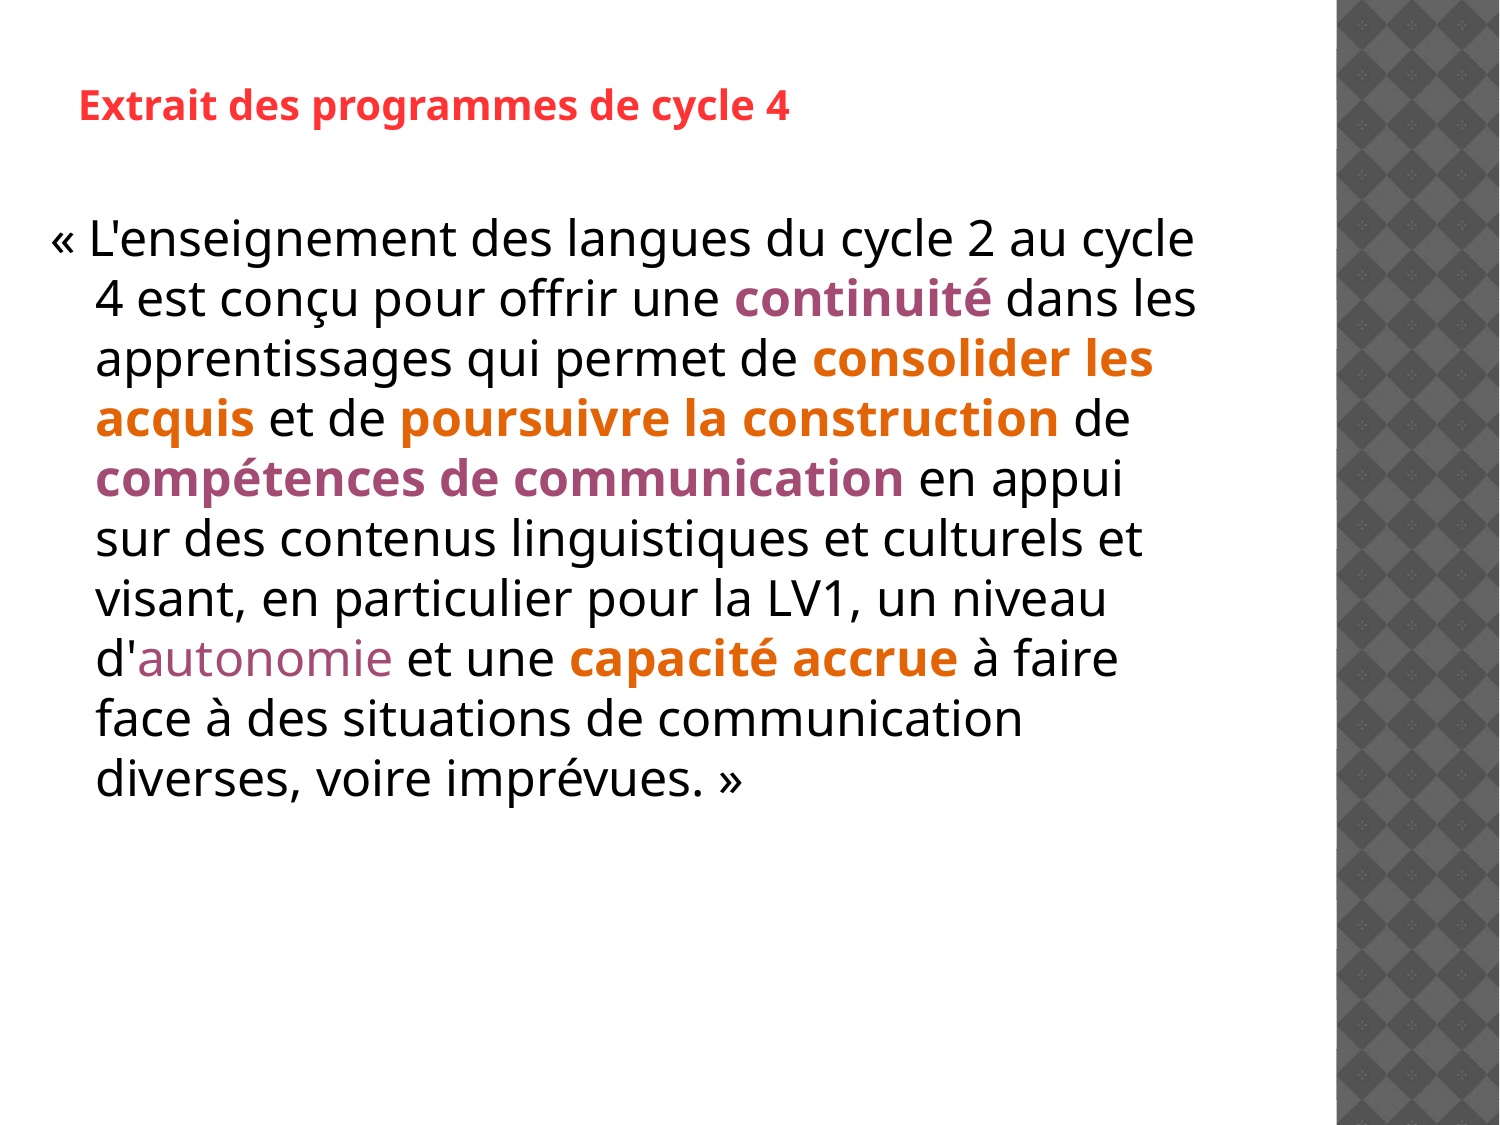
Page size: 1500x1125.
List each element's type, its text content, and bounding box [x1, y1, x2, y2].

list « L'enseignement des langues du cycle 2 au cycle 4 est conçu pour offrir une continuité dans les apprentissages qui permet de consolider les acquis et de poursuivre la construction de compétences de communication en appui sur des contenus linguistiques et culturels et visant, en particulier pour la LV1, un niveau d'autonomie et une capacité accrue à faire face à des situations de communication diverses, voire imprévues. » [35, 199, 1223, 995]
title Extrait des programmes de cycle 4 [70, 35, 1258, 129]
picture [1336, 0, 1500, 1125]
